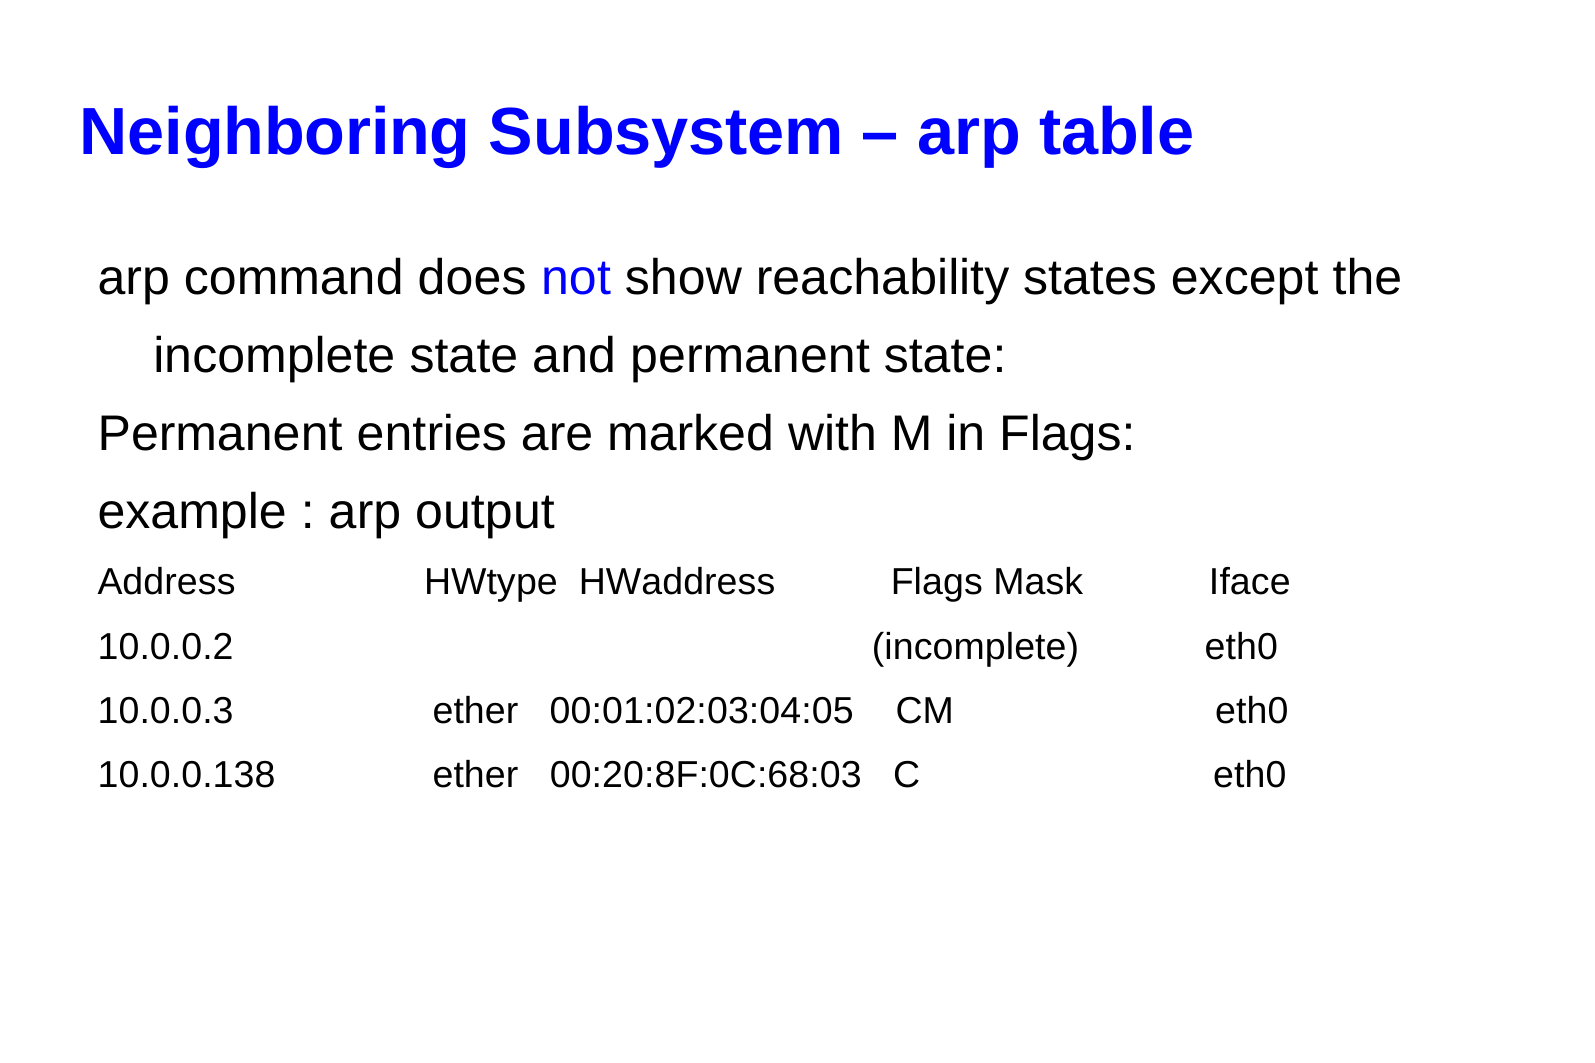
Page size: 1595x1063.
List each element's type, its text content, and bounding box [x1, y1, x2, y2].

list arp command does not show reachability states except the incomplete state and permanent state: Permanent entries are marked with M in Flags: example : arp output Address HWtype HWaddress Flags Mask Iface 10.0.0.2 (incomplete) eth0 10.0.0.3 ether 00:01:02:03:04:05 CM eth0 10.0.0.138 ether 00:20:8F:0C:68:03 C eth0 [79, 248, 1515, 936]
title Neighboring Subsystem – arp table [79, 49, 1515, 213]
